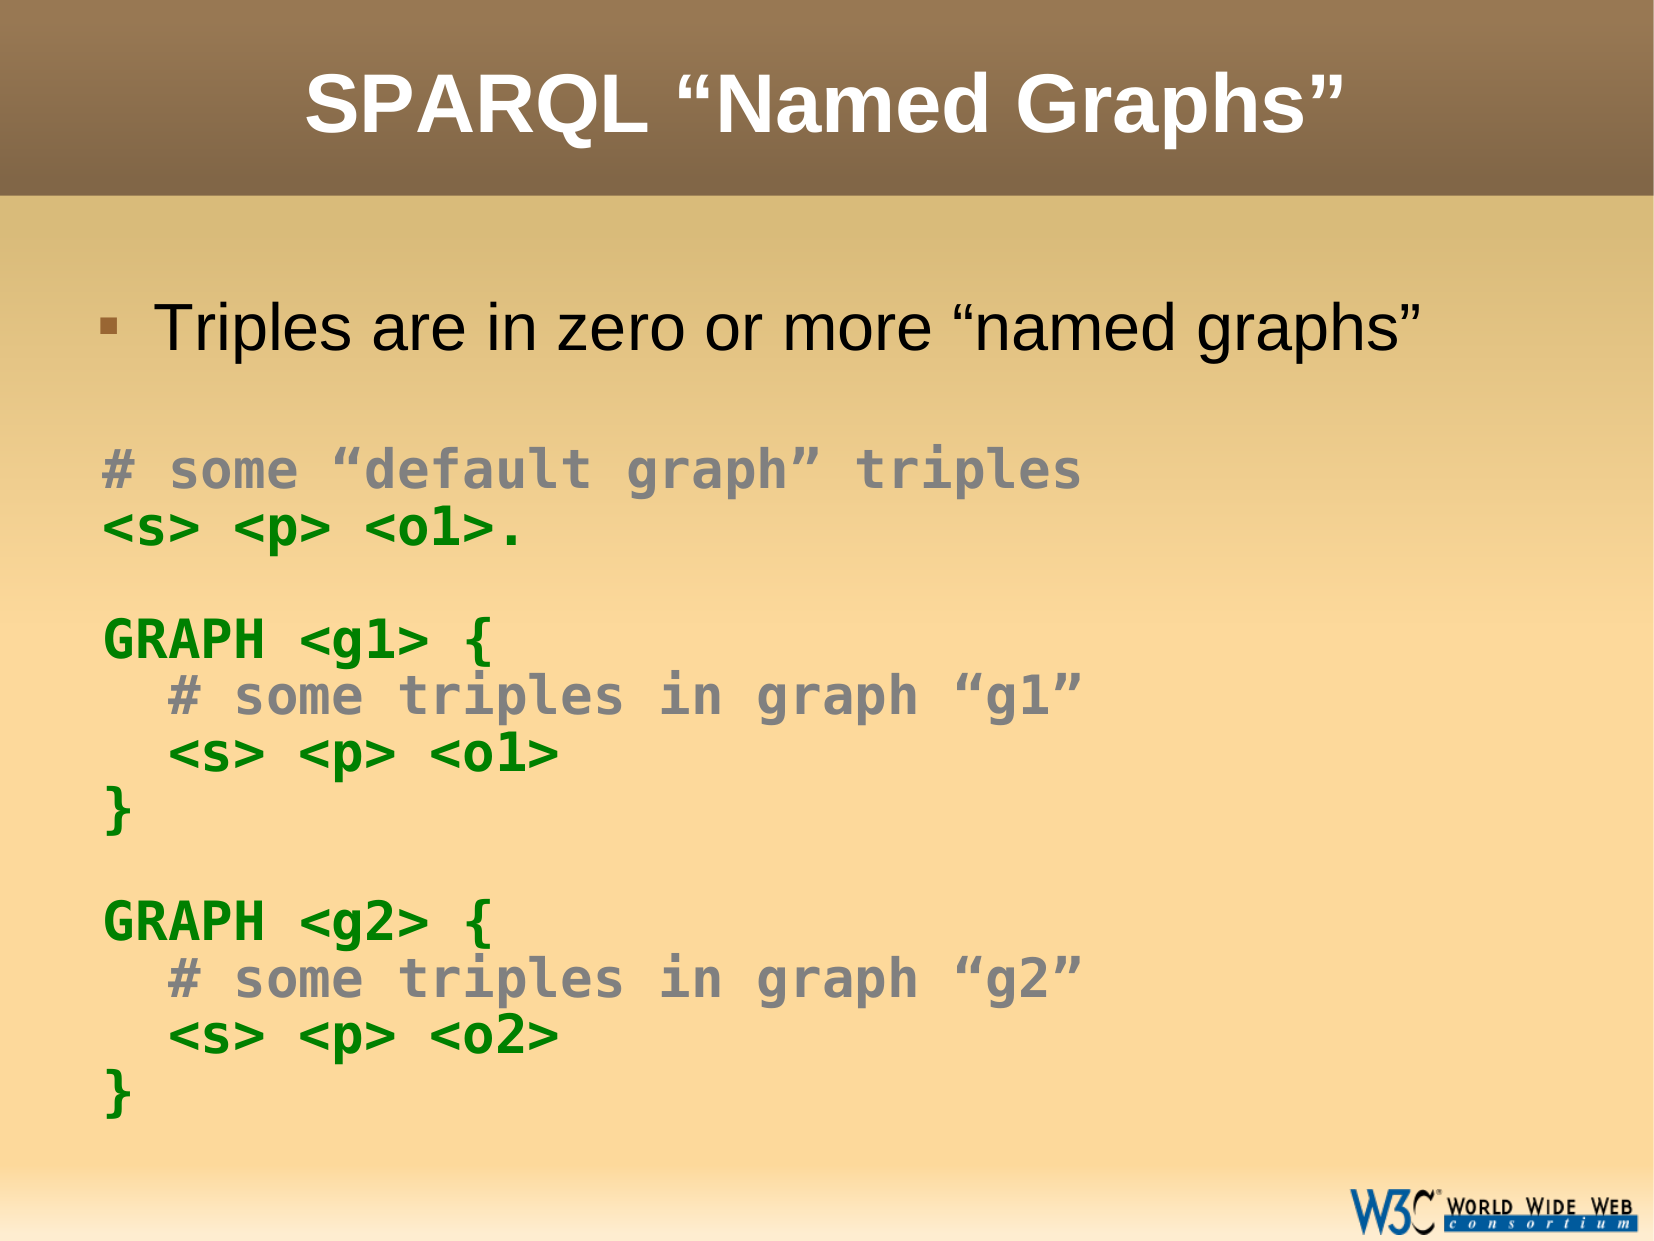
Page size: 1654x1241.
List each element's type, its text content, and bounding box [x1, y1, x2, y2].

list Triples are in zero or more “named graphs” [82, 290, 1571, 1109]
text_box # some “default graph” triples <s> <p> <o1>. GRAPH <g1> { # some triples in graph “g1” <s> <p> <o1> } GRAPH <g2> { # some triples in graph “g2” <s> <p> <o2> } [98, 446, 1654, 1232]
picture [0, 208, 1654, 1241]
title SPARQL “Named Graphs” [0, 0, 1654, 208]
